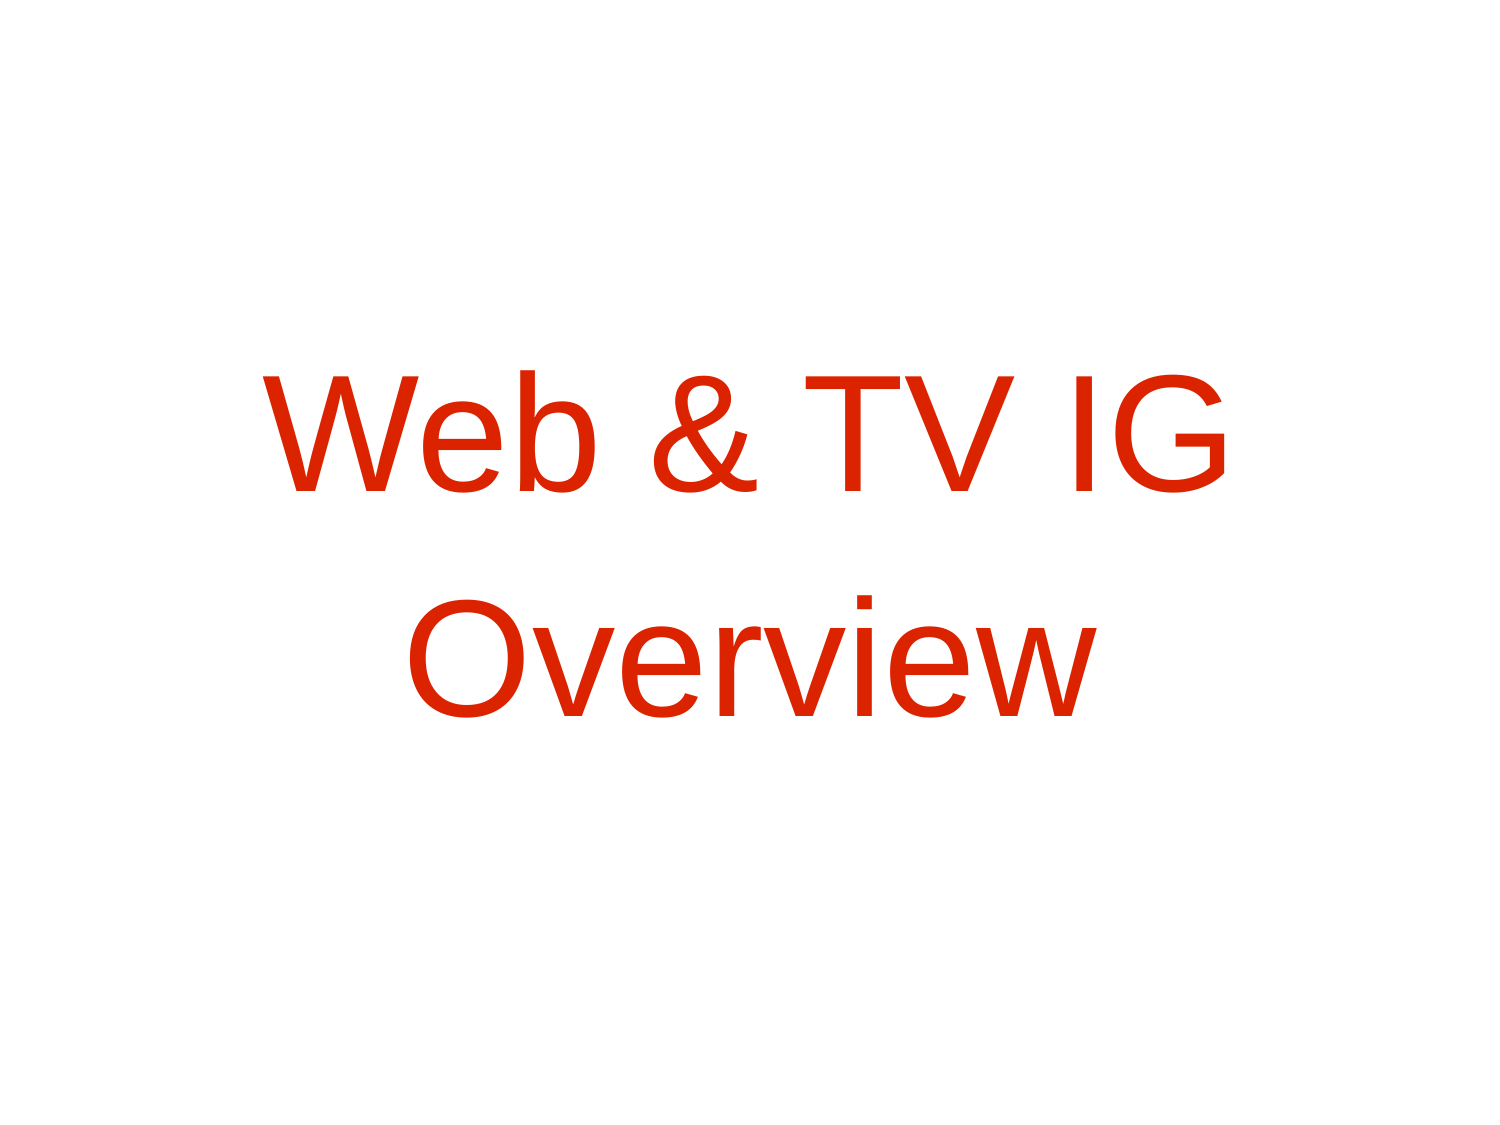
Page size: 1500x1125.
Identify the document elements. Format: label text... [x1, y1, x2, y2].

subtitle Web & TV IG Overview [88, 203, 1412, 871]
